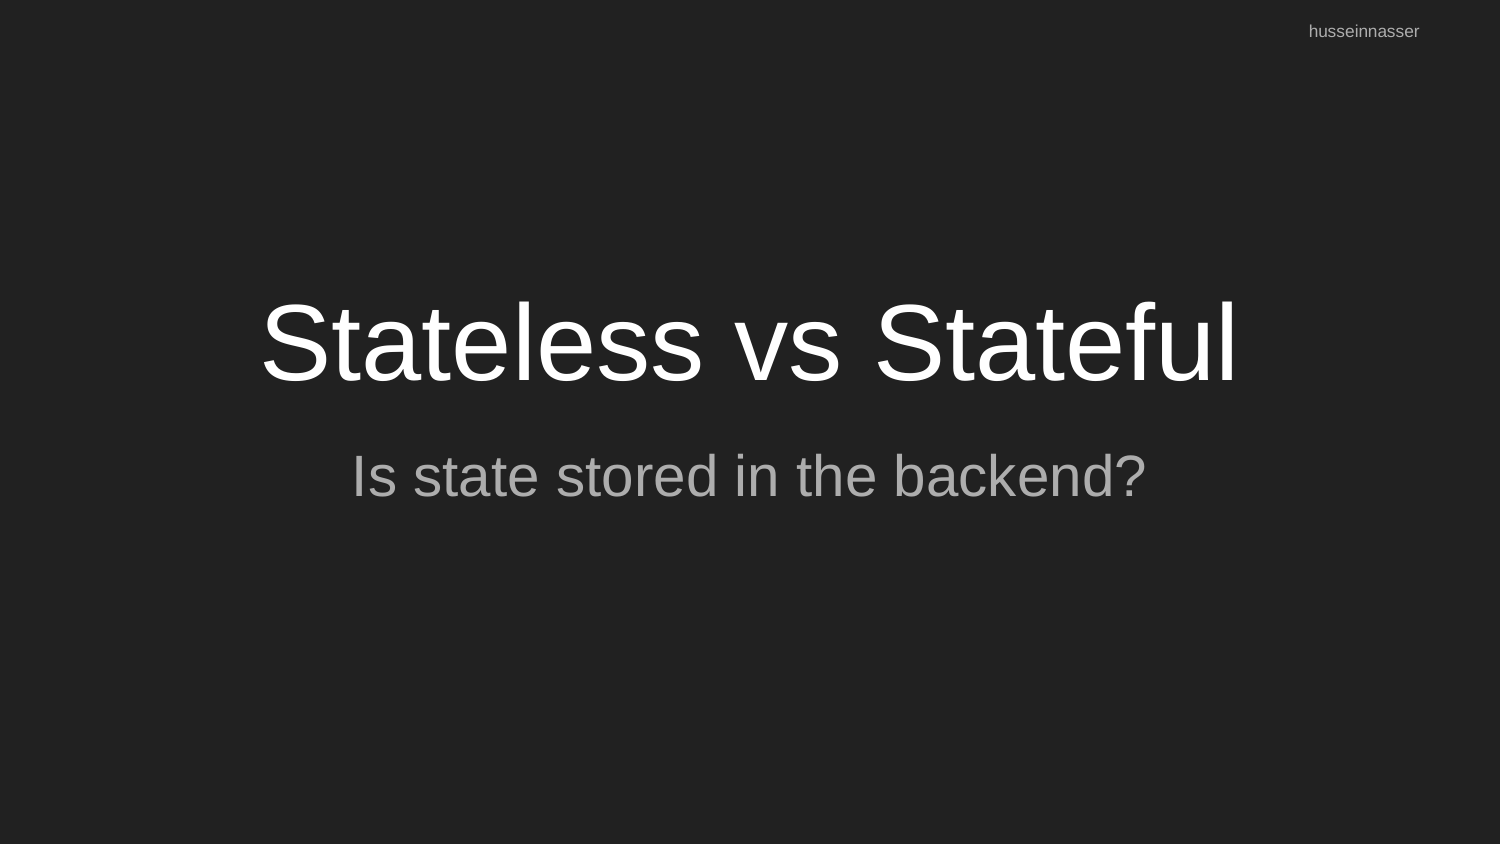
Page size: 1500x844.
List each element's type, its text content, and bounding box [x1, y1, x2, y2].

subtitle husseinnasser [1236, 11, 1492, 53]
title Stateless vs Stateful [51, 80, 1449, 418]
subtitle Is state stored in the backend? [51, 423, 1449, 554]
